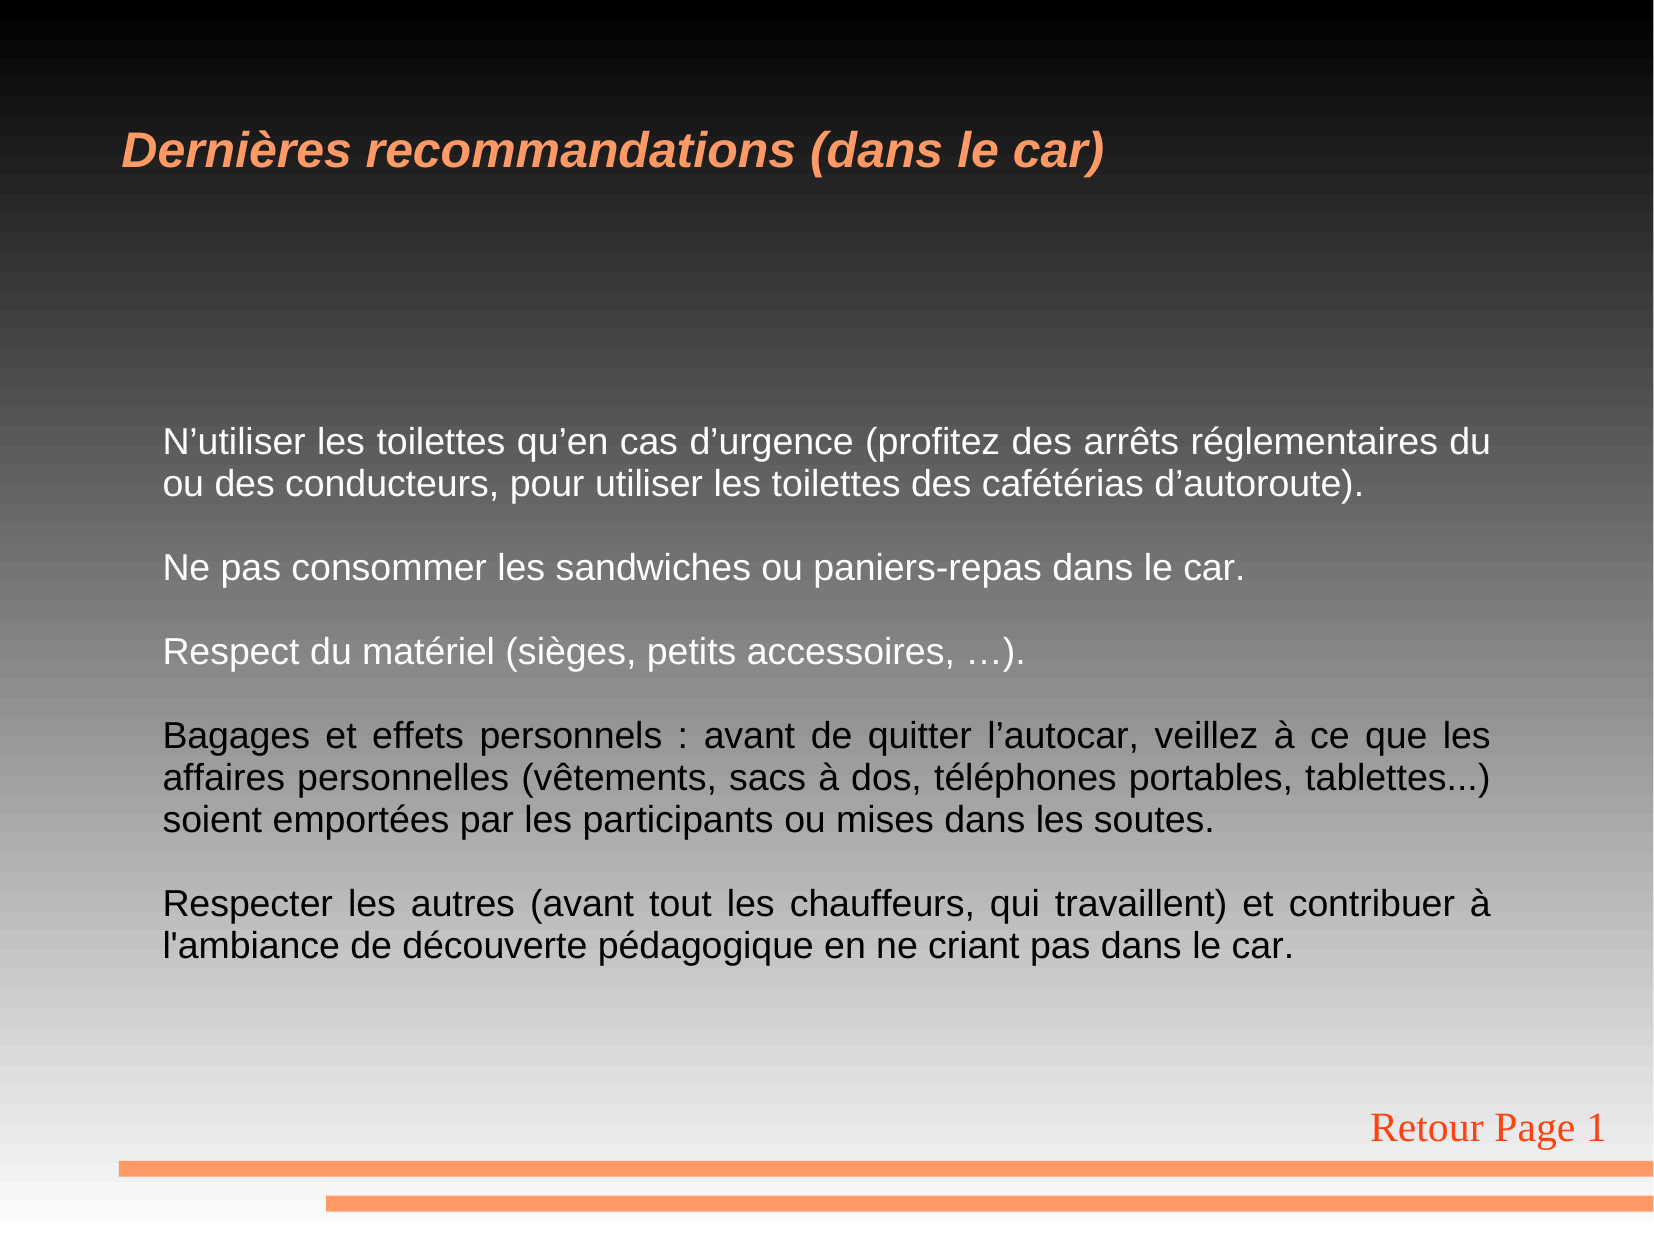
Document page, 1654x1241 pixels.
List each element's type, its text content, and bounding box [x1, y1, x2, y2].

text_box [118, 210, 1506, 646]
text_box Retour Page 1 [1299, 1104, 1637, 1152]
title Dernières recommandations (dans le car) [121, 46, 1534, 254]
text_box N’utiliser les toilettes qu’en cas d’urgence (profitez des arrêts réglementaires du ou des conducteurs, pour utiliser les toilettes des cafétérias d’autoroute). Ne pas consommer les sandwiches ou paniers-repas dans le car. Respect du matériel (sièges, petits accessoires, …). Bagages et effets personnels : avant de quitter l’autocar, veillez à ce que les affaires personnelles (vêtements, sacs à dos, téléphones portables, tablettes...) soient emportées par les participants ou mises dans les soutes. Respecter les autres (avant tout les chauffeurs, qui travaillent) et contribuer à l'ambiance de découverte pédagogique en ne criant pas dans le car. [147, 413, 1506, 975]
list [121, 322, 1561, 1141]
